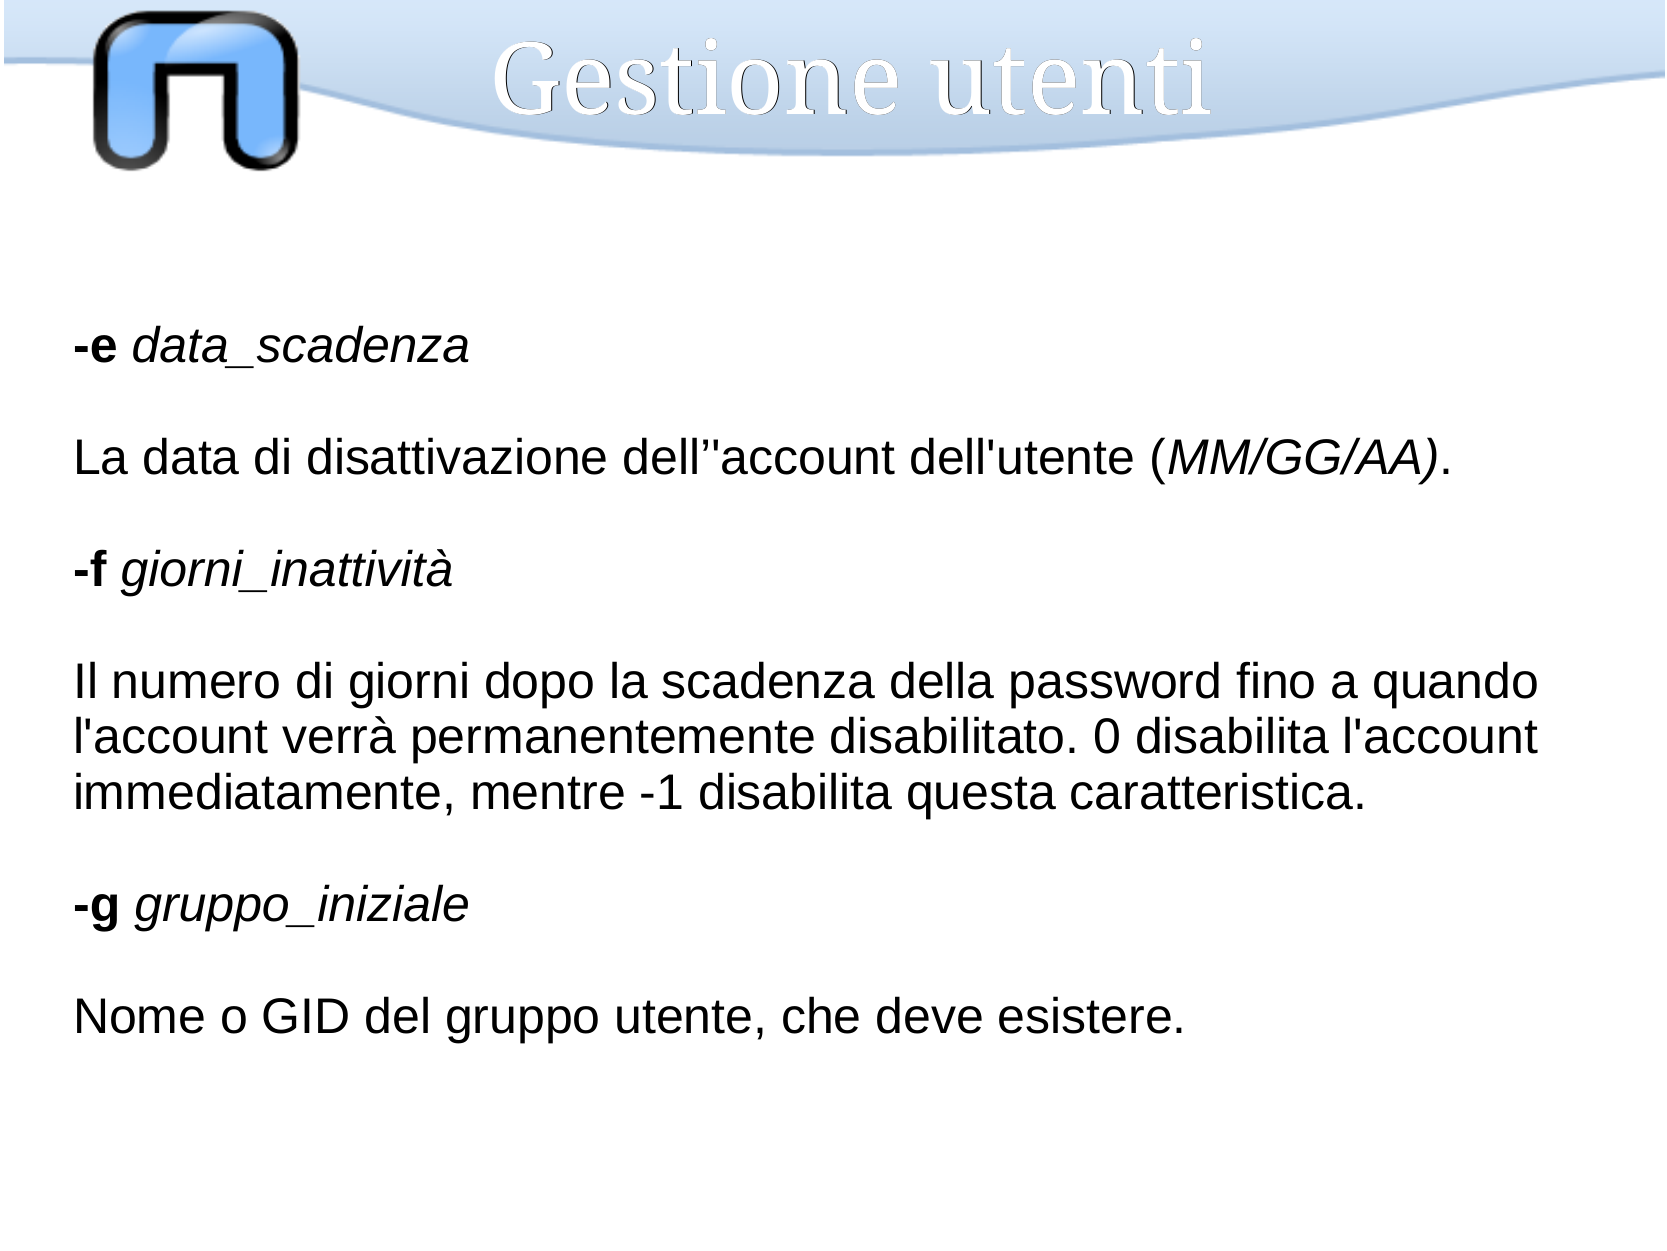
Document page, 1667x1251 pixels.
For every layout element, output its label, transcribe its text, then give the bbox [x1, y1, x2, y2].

text_box Gestione utenti [475, 0, 1667, 271]
picture [0, 0, 1667, 1251]
list -e data_scadenza La data di disattivazione dell’'account dell'utente (MM/GG/AA). -f giorni_inattività Il numero di giorni dopo la scadenza della password fino a quando l'account verrà permanentemente disabilitato. 0 disabilita l'account immediatamente, mentre -1 disabilita questa caratteristica. -g gruppo_iniziale Nome o GID del gruppo utente, che deve esistere. [66, 209, 1636, 1051]
